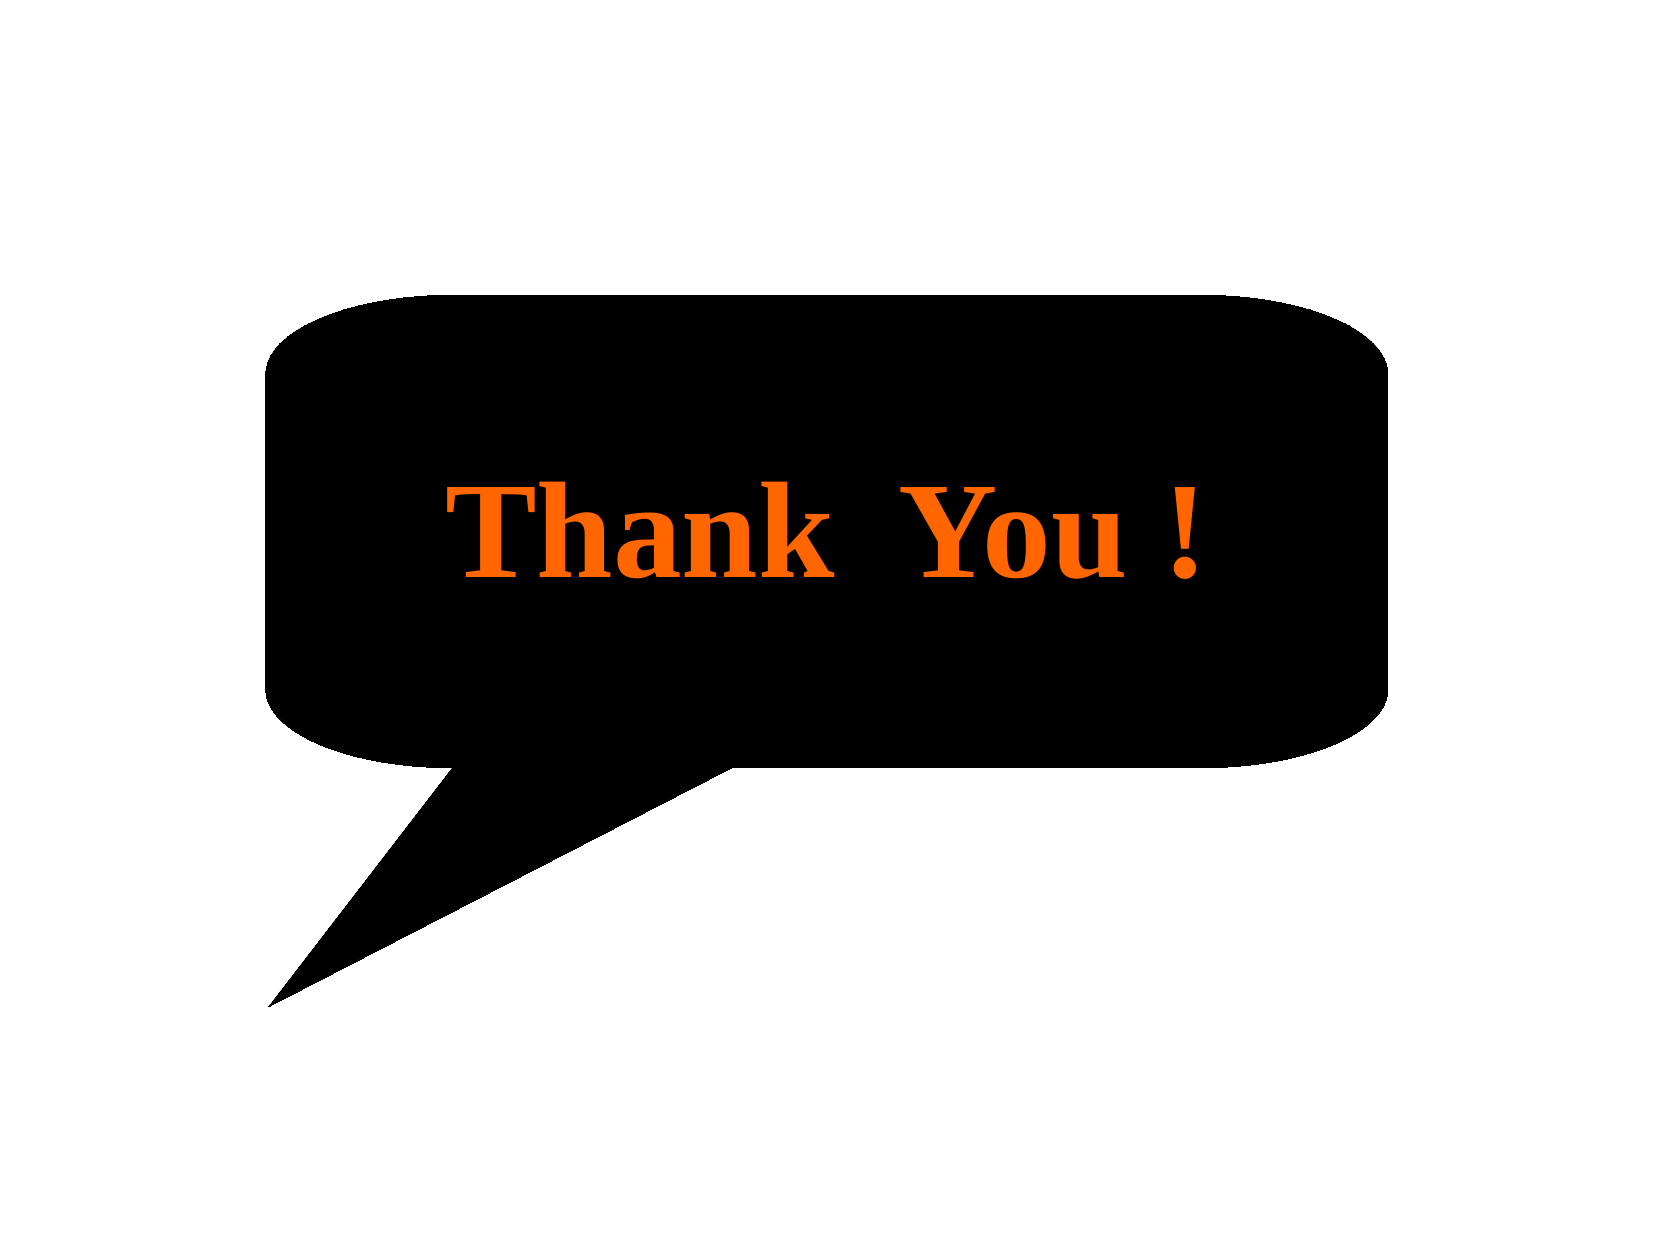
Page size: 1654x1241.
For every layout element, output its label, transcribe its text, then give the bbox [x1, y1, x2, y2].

text_box Thank You ! [265, 295, 1388, 1007]
